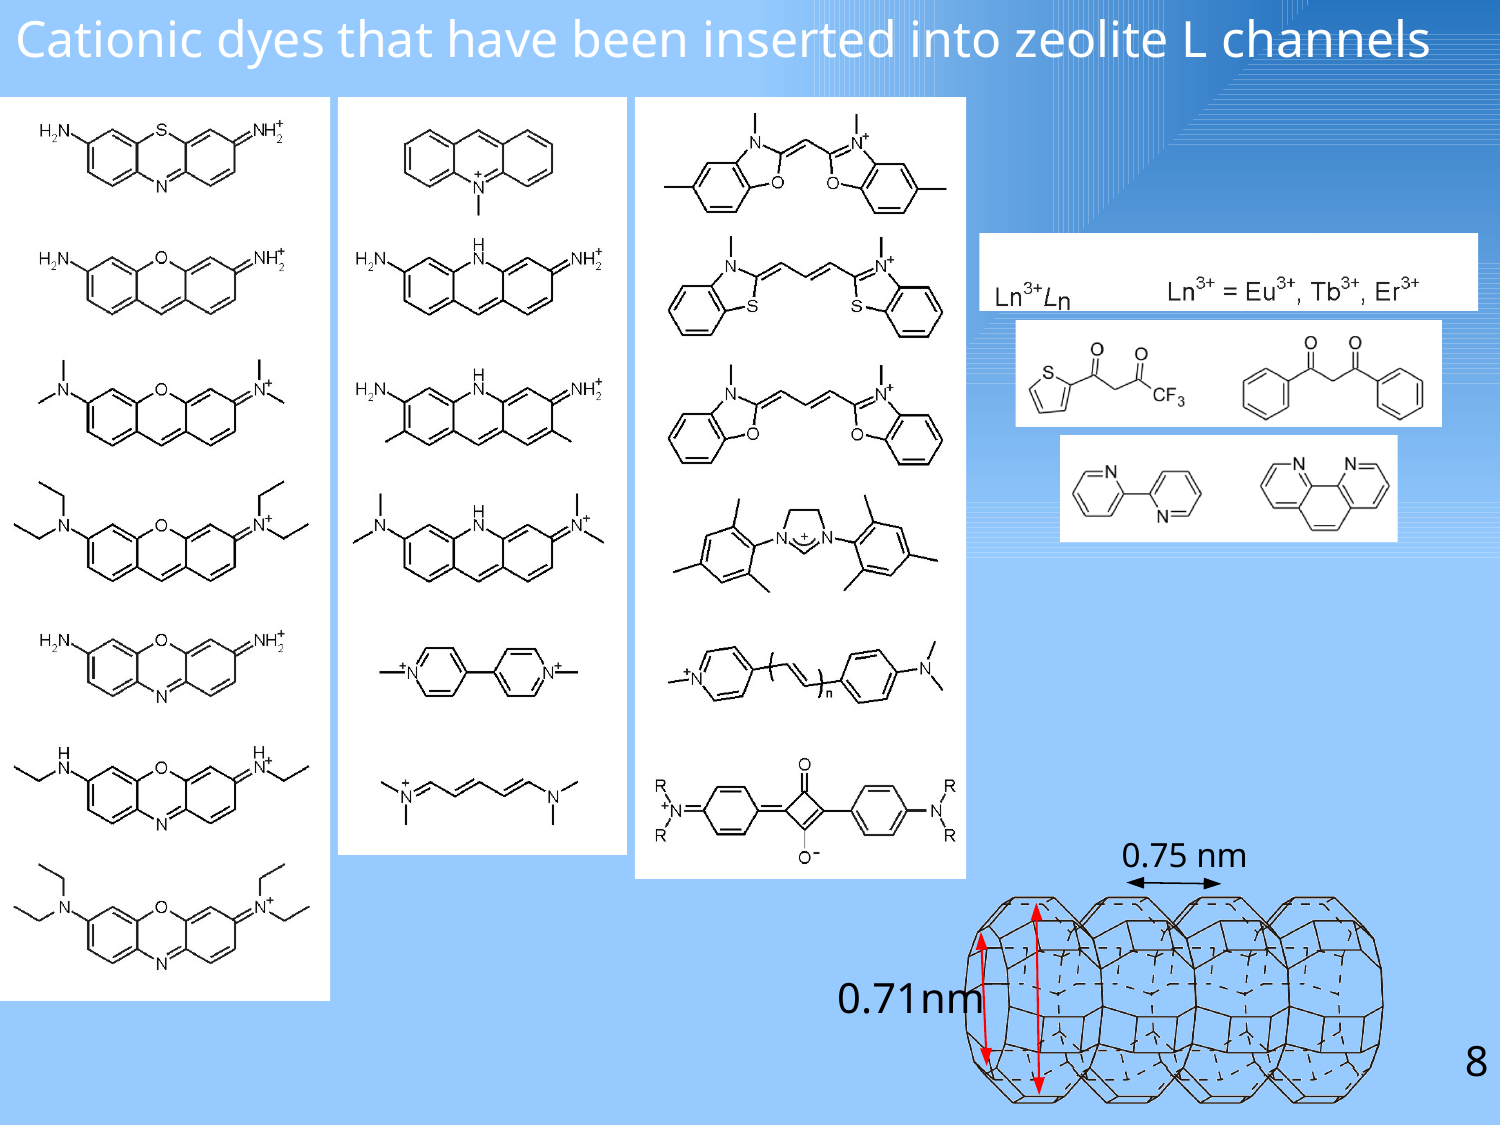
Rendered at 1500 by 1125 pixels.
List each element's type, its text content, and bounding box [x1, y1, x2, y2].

picture [0, 97, 331, 1001]
text_box Cationic dyes that have been inserted into zeolite L channels [0, 0, 1353, 76]
picture [963, 896, 1384, 1104]
text_box 0.75 nm [1107, 835, 1263, 882]
picture [1015, 320, 1442, 427]
picture [1060, 435, 1398, 542]
picture [337, 97, 627, 855]
picture [634, 97, 967, 879]
text_box [1449, 1027, 1500, 1106]
picture [979, 233, 1479, 311]
text_box 0.71nm [822, 964, 993, 1031]
